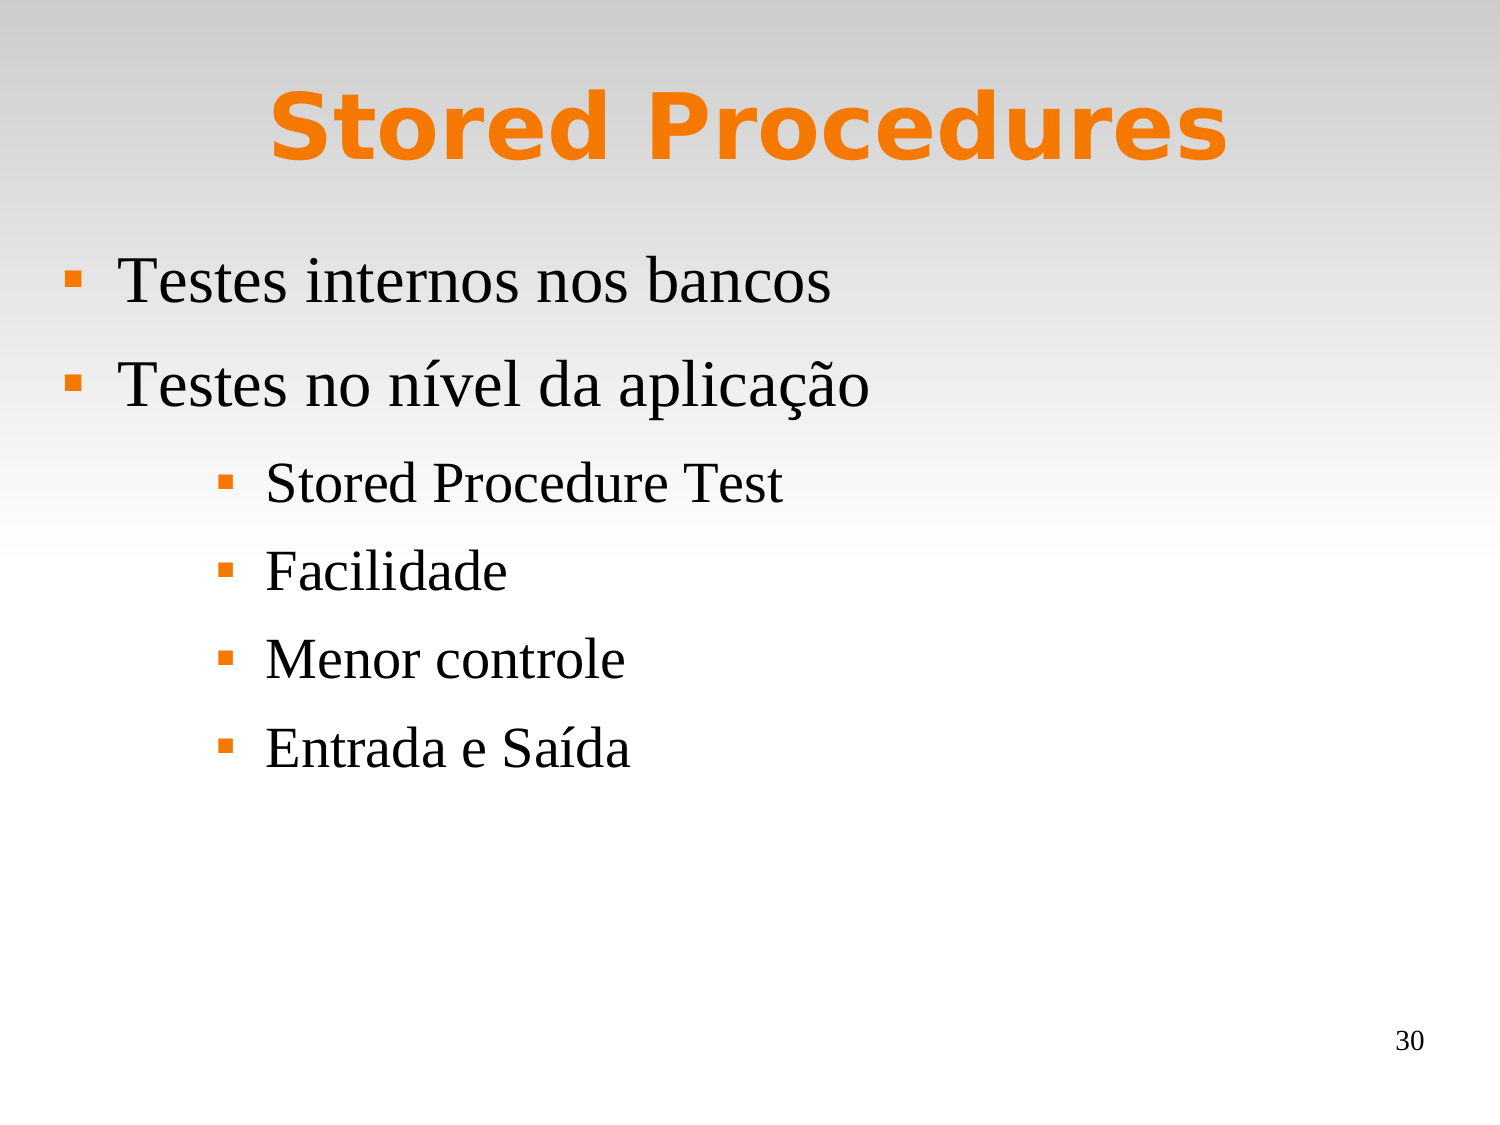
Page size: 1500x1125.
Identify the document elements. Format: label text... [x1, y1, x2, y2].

list Testes internos nos bancos Testes no nível da aplicação Stored Procedure Test Facilidade Menor controle Entrada e Saída [29, 243, 1469, 1087]
title Stored Procedures [29, 30, 1469, 225]
